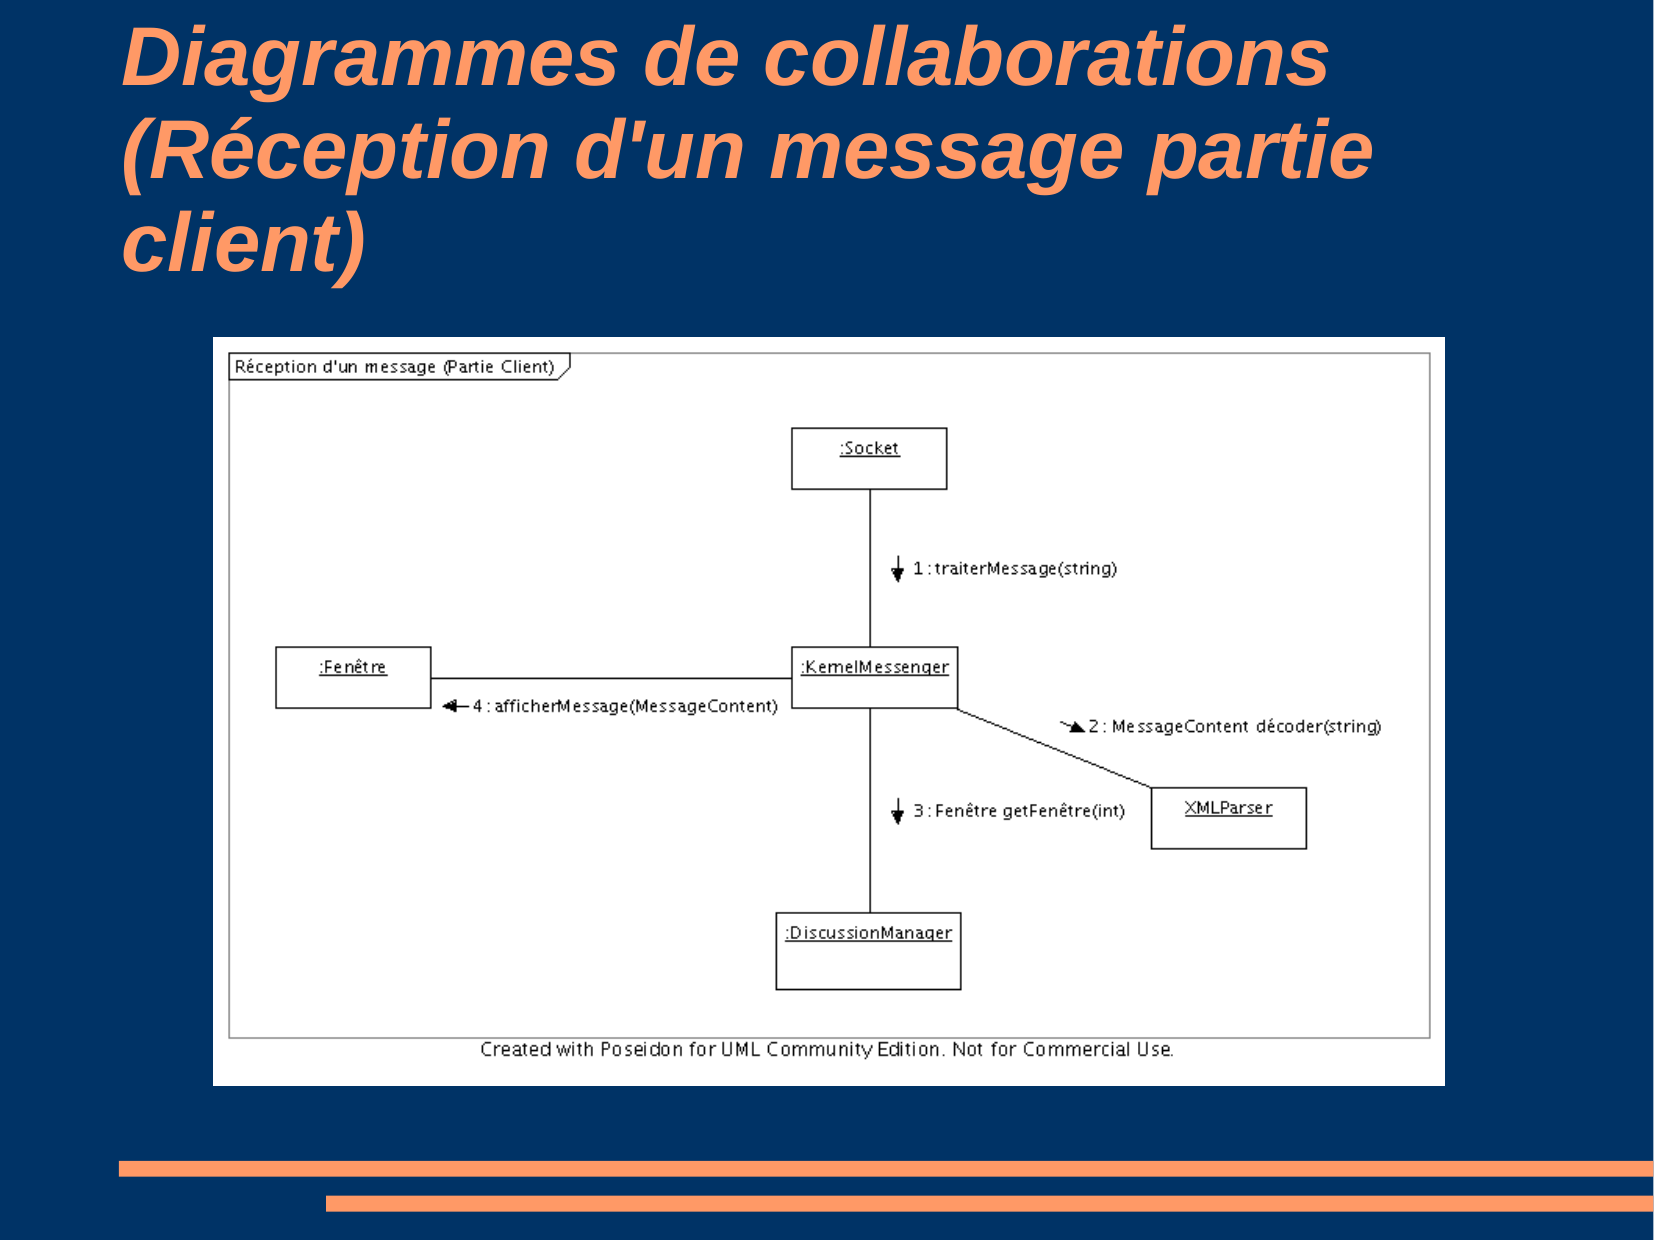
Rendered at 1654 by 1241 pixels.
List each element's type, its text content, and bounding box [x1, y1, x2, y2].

chart [121, 322, 1561, 1132]
picture [213, 337, 1445, 1086]
title Diagrammes de collaborations (Réception d'un message partie client) [121, 42, 1534, 258]
